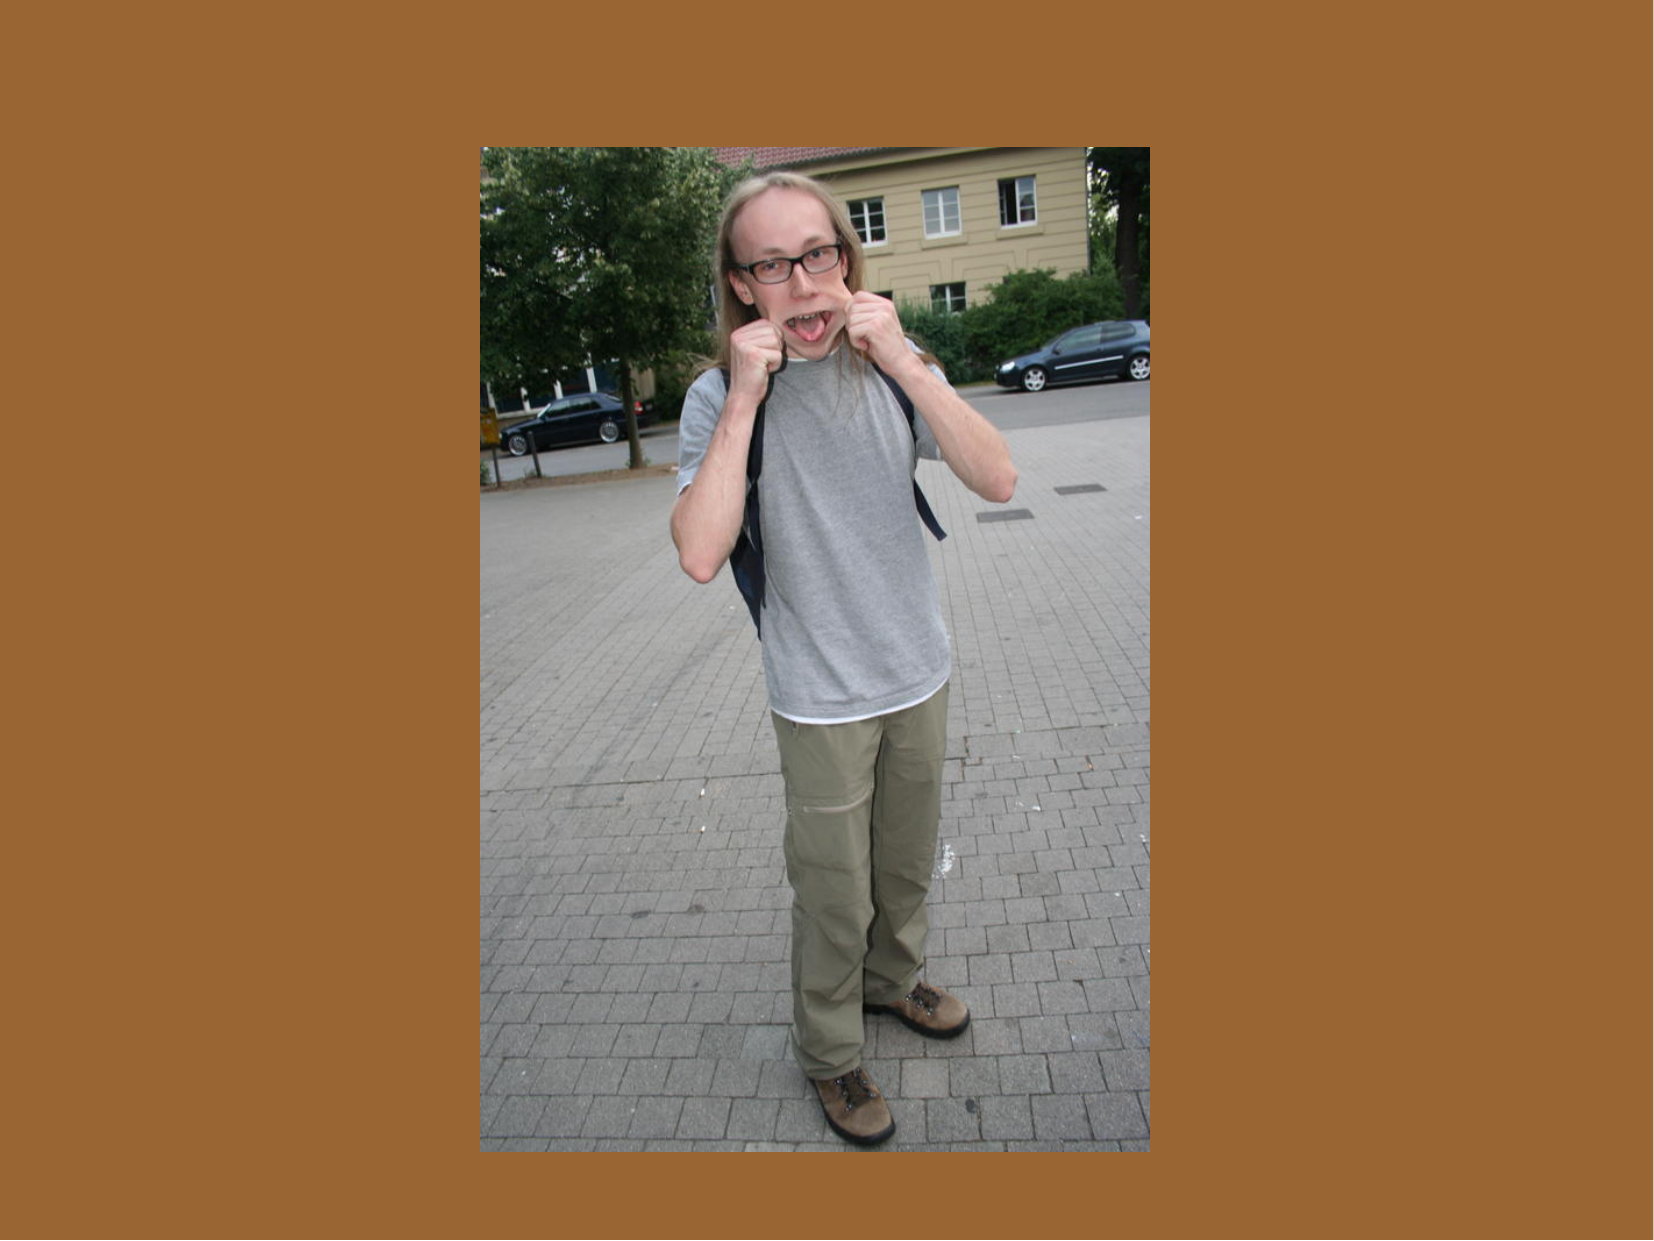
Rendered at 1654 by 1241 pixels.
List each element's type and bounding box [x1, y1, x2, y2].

picture [480, 147, 1150, 1152]
